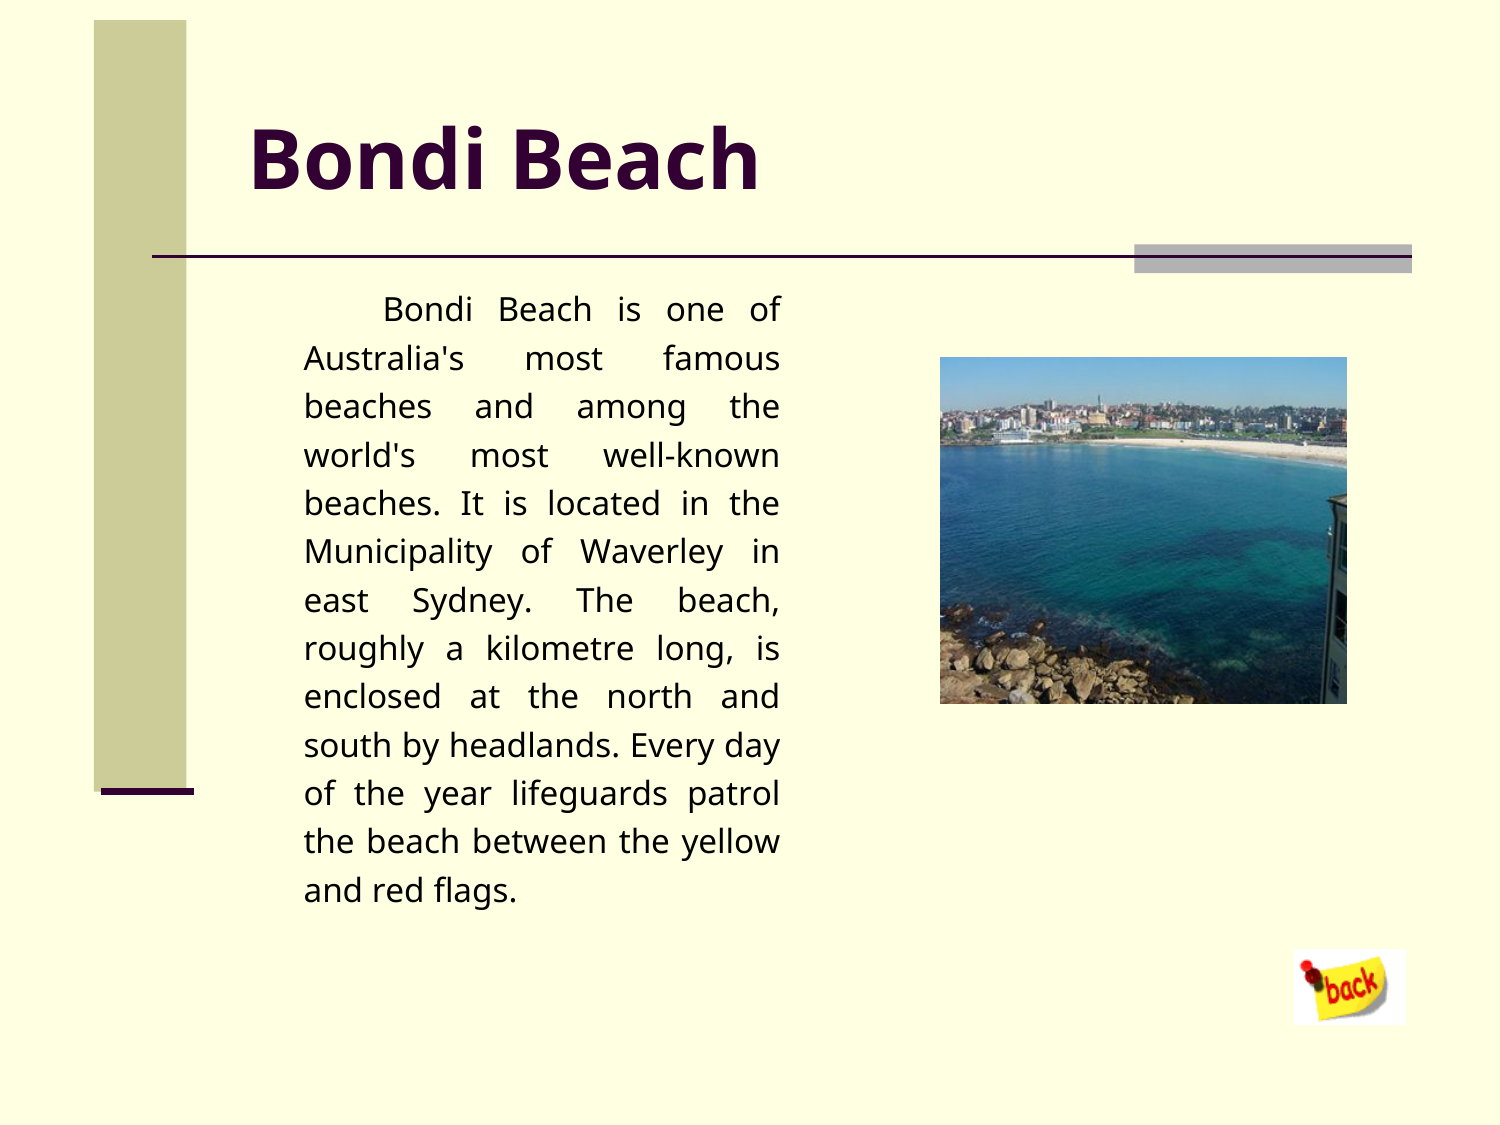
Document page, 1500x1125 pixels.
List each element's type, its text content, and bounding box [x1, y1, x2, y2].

picture [940, 357, 1347, 704]
list Bondi Beach is one of Australia's most famous beaches and among the world's most well-known beaches. It is located in the Municipality of Waverley in east Sydney. The beach, roughly a kilometre long, is enclosed at the north and south by headlands. Every day of the year lifeguards patrol the beach between the yellow and red flags. [232, 273, 797, 946]
title Bondi Beach [232, 64, 1412, 245]
picture [1294, 949, 1406, 1025]
